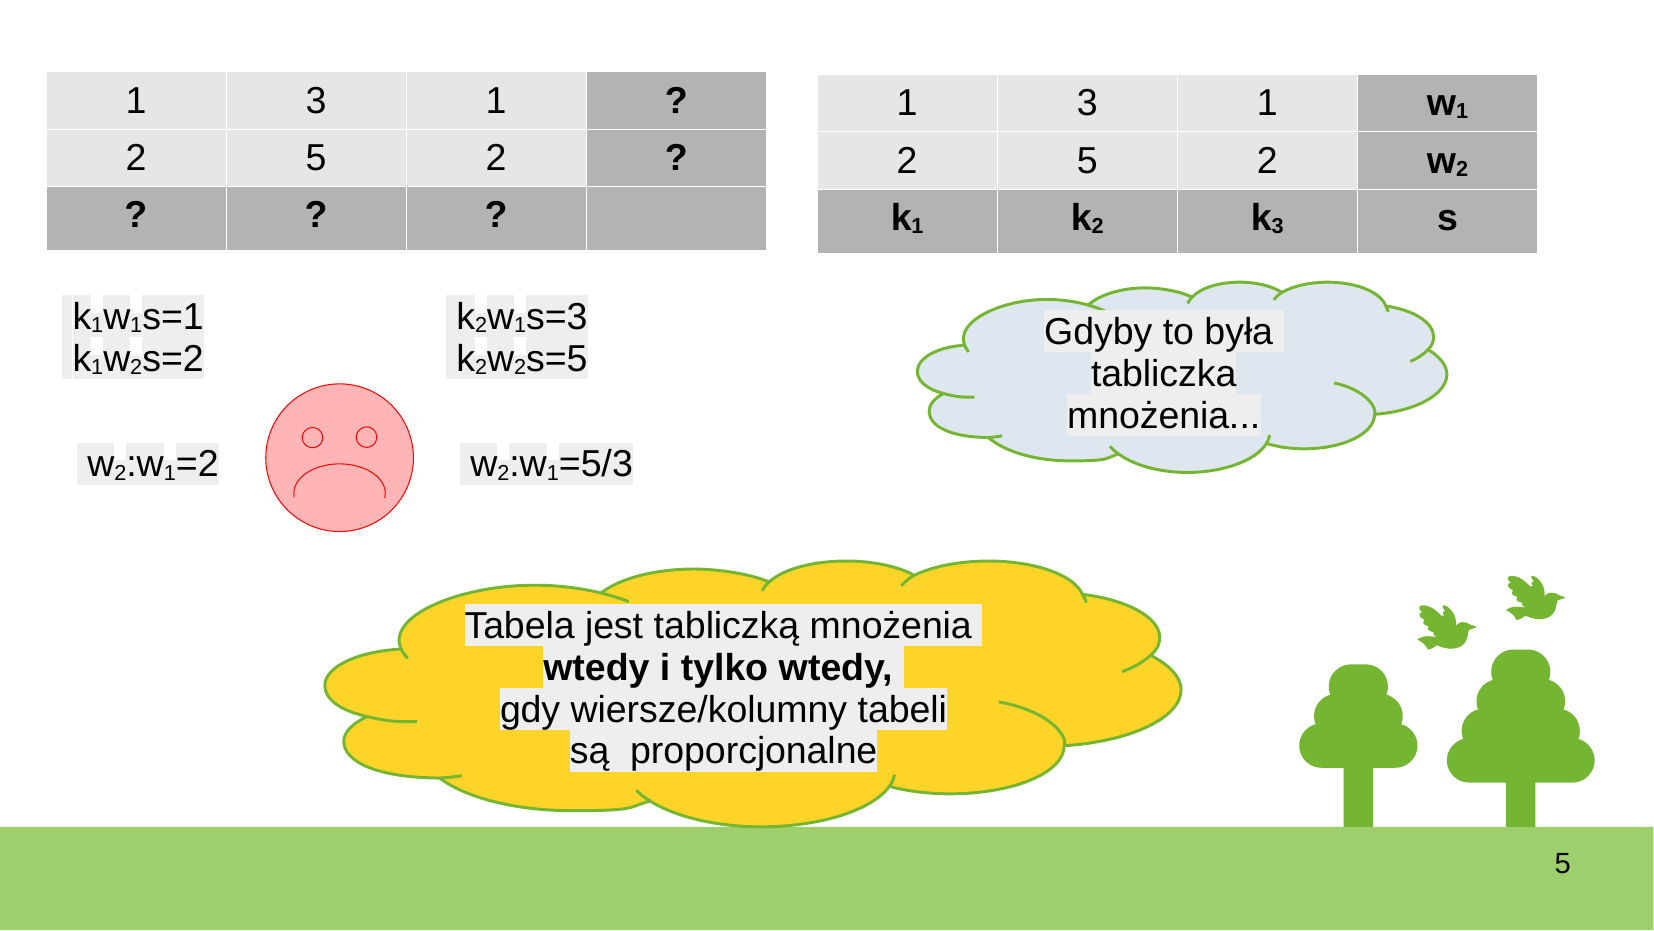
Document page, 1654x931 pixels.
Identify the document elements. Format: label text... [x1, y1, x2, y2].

table_header w1 [1358, 75, 1537, 131]
table_header 1 [47, 72, 226, 129]
text_box [265, 383, 414, 532]
text_box Tabela jest tabliczką mnożenia wtedy i tylko wtedy, gdy wiersze/kolumny tabeli są proporcjonalne [324, 561, 1182, 827]
table_cell 2 [818, 132, 997, 189]
table_header ? [587, 72, 766, 129]
table_cell 5 [227, 130, 406, 186]
text_box w2:w1=5/3 [442, 442, 650, 502]
table_header 1 [1178, 75, 1357, 131]
text_box w2:w1=2 [59, 442, 237, 502]
text_box k2w1s=3 k2w2s=5 [442, 295, 591, 442]
table_cell ? [227, 187, 406, 250]
table_cell w2 [1358, 132, 1537, 189]
table_cell [587, 187, 766, 250]
table_cell 2 [1178, 132, 1357, 189]
table_cell 5 [998, 132, 1177, 189]
table_cell k3 [1178, 190, 1357, 253]
table_cell ? [47, 187, 226, 250]
table_header 1 [407, 72, 586, 129]
table_cell ? [407, 187, 586, 250]
table_header 3 [998, 75, 1177, 131]
table_cell k2 [998, 190, 1177, 253]
table_cell 2 [47, 130, 226, 186]
table_header 3 [227, 72, 406, 129]
table_cell s [1358, 190, 1537, 253]
text_box Gdyby to była tabliczka mnożenia... [917, 282, 1447, 473]
table_cell k1 [818, 190, 997, 253]
table_cell ? [587, 130, 766, 186]
table_cell 2 [407, 130, 586, 186]
text_box k1w1s=1 k1w2s=2 [59, 295, 207, 442]
table_header 1 [818, 75, 997, 131]
